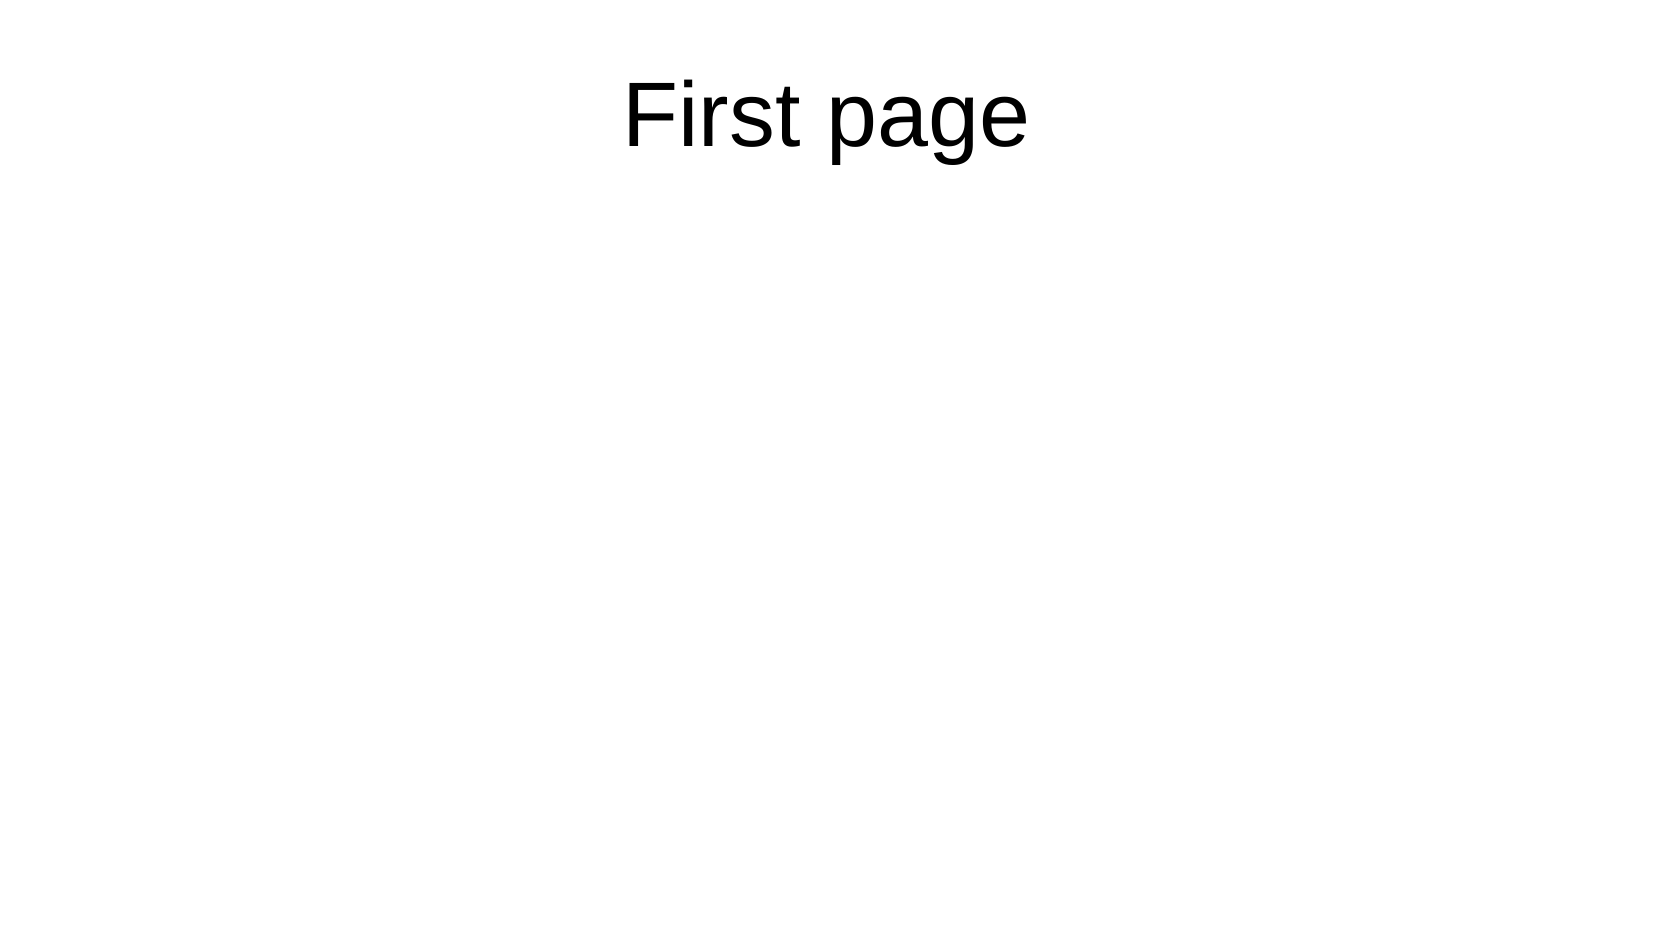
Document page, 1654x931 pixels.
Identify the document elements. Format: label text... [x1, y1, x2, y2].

title First page [82, 37, 1571, 193]
